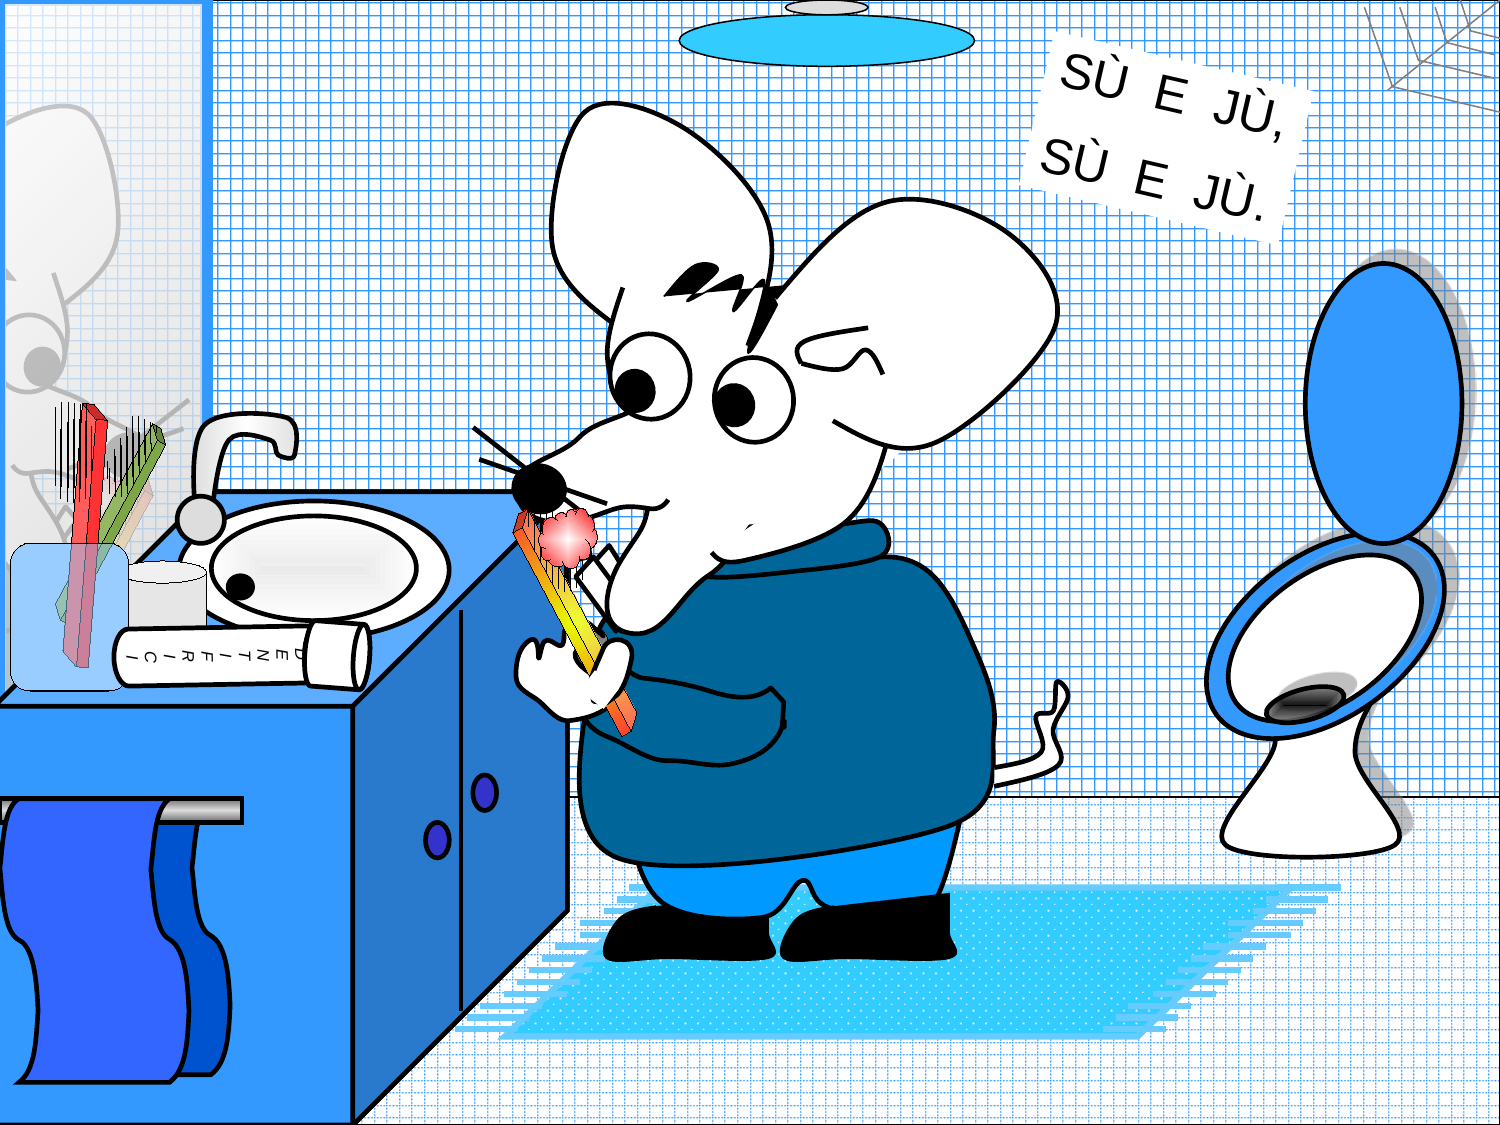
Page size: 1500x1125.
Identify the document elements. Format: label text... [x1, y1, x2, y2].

text_box [0, 0, 1500, 1125]
text_box [1462, 0, 1497, 23]
text_box D E N T I F R I C I [113, 625, 310, 687]
text_box SÙ E JÙ, SÙ E JÙ. [1018, 31, 1314, 246]
text_box [1471, 2, 1500, 37]
text_box [1396, 28, 1500, 111]
